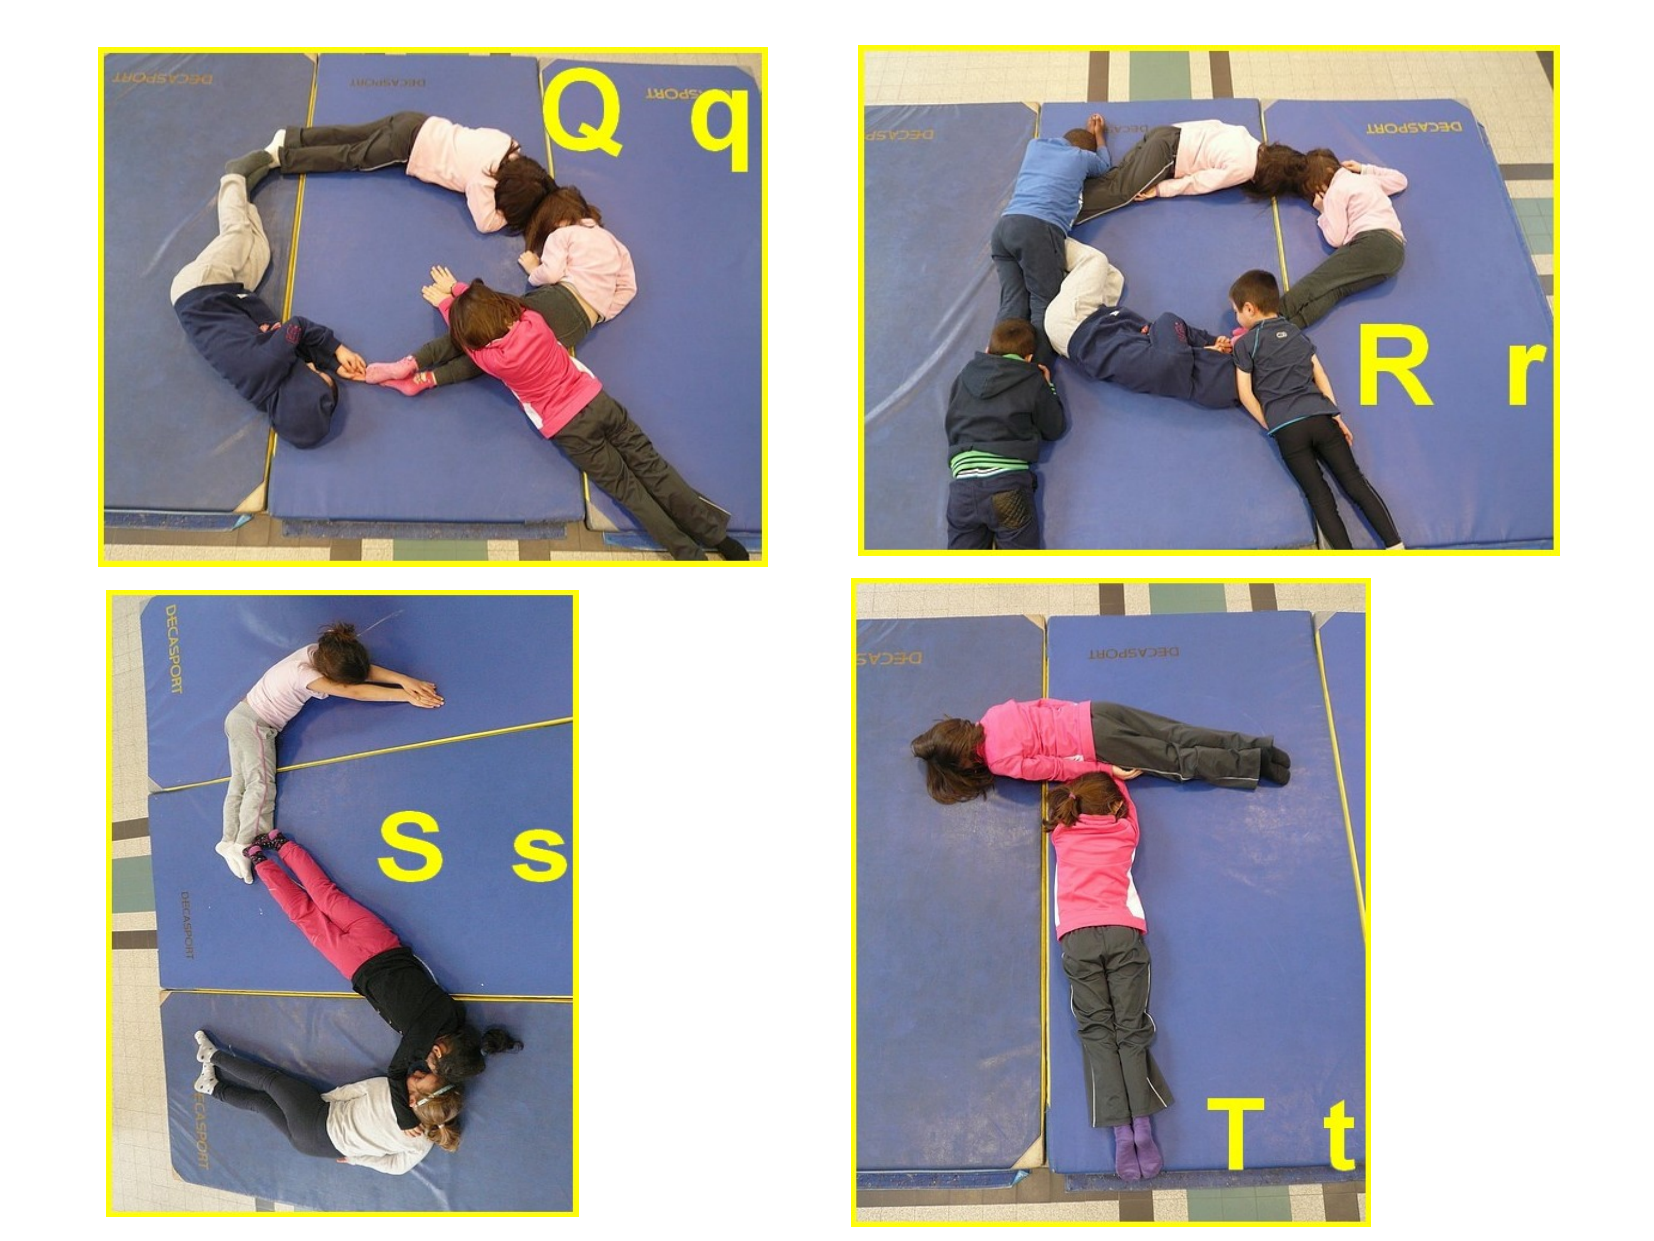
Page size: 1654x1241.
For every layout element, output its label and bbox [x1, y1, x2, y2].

picture [851, 578, 1371, 1227]
picture [858, 45, 1560, 556]
picture [98, 47, 768, 567]
picture [106, 590, 579, 1217]
